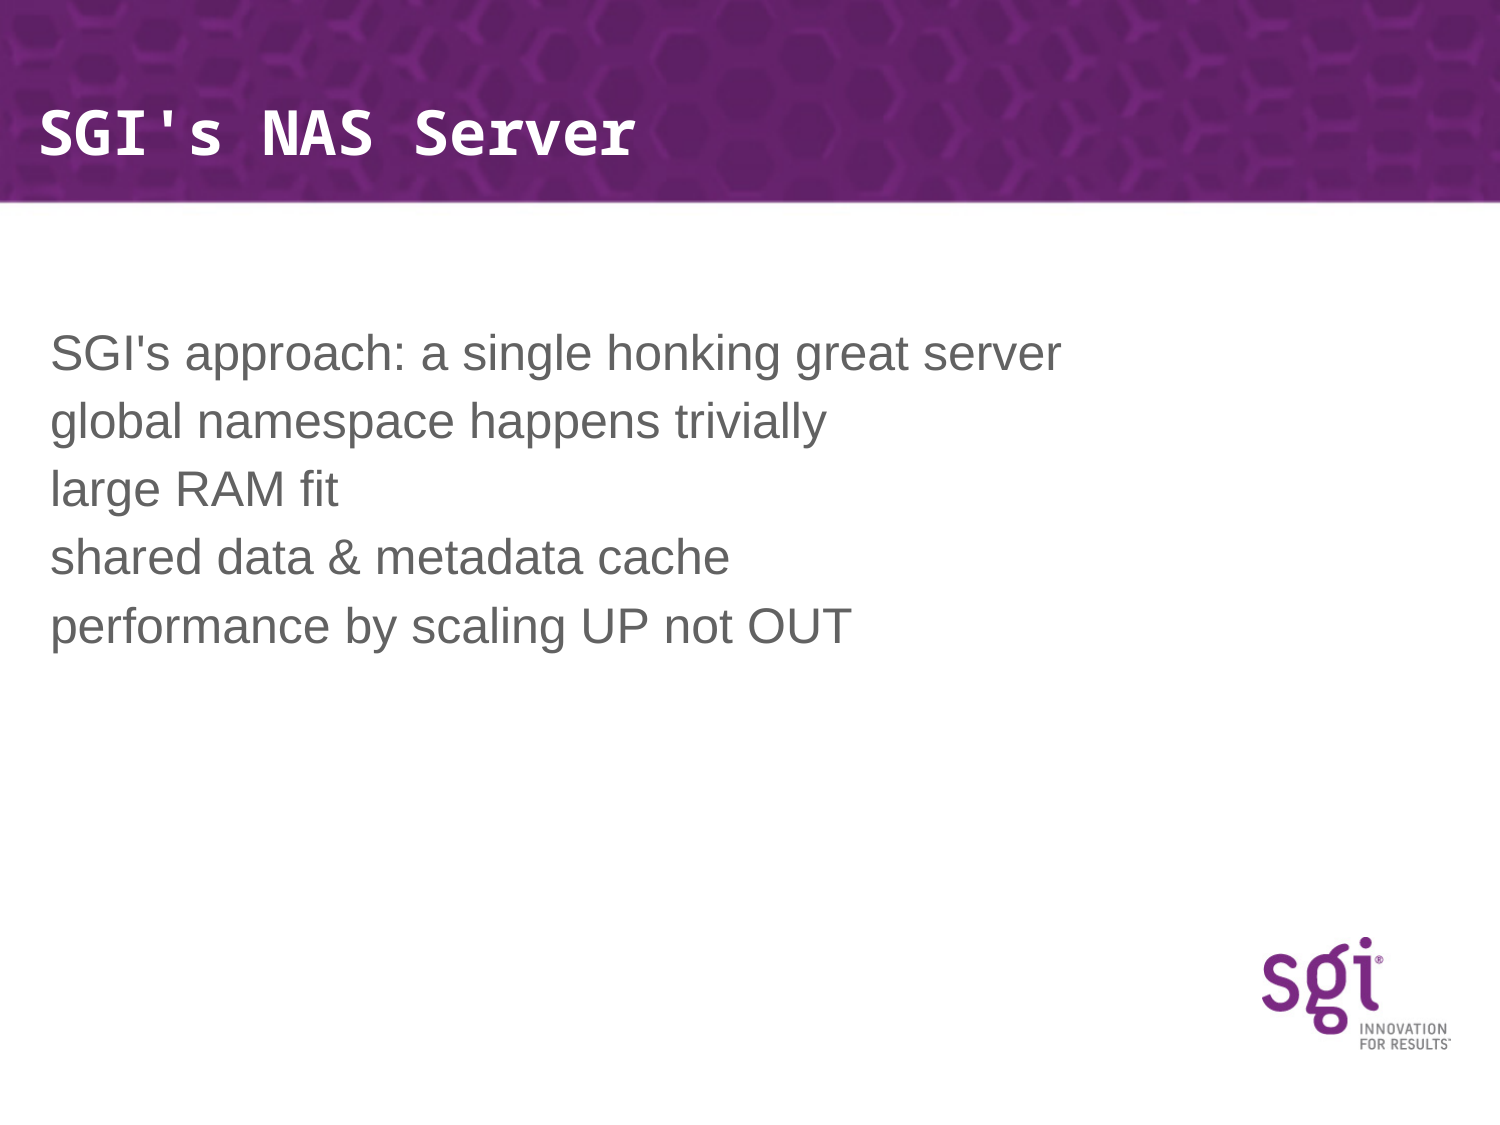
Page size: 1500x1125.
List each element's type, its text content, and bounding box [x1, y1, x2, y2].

list SGI's approach: a single honking great server global namespace happens trivially large RAM fit shared data & metadata cache performance by scaling UP not OUT [50, 324, 1326, 863]
picture [0, 0, 1500, 1050]
title SGI's NAS Server [37, 37, 1313, 226]
